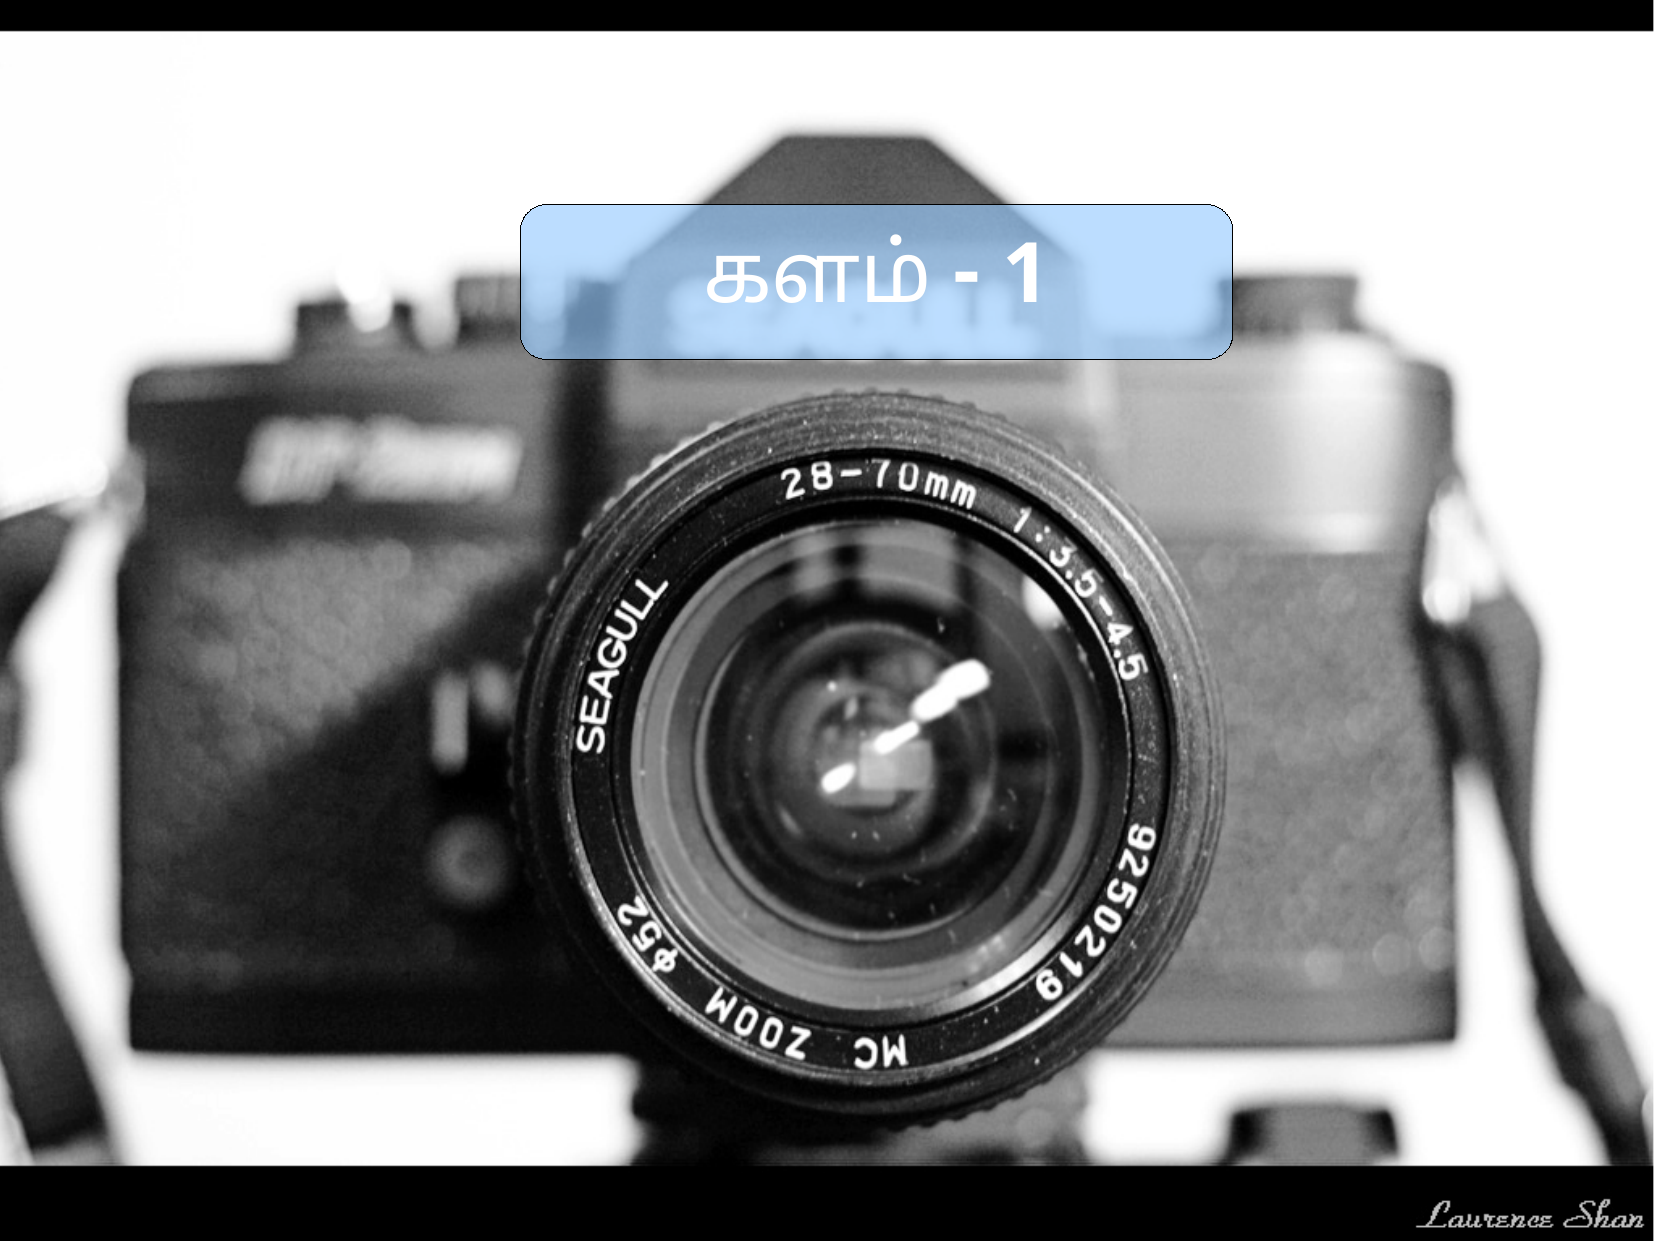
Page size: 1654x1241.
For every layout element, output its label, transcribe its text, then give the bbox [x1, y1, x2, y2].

text_box களம் - 1 [520, 204, 1233, 360]
picture [0, 0, 1654, 1241]
